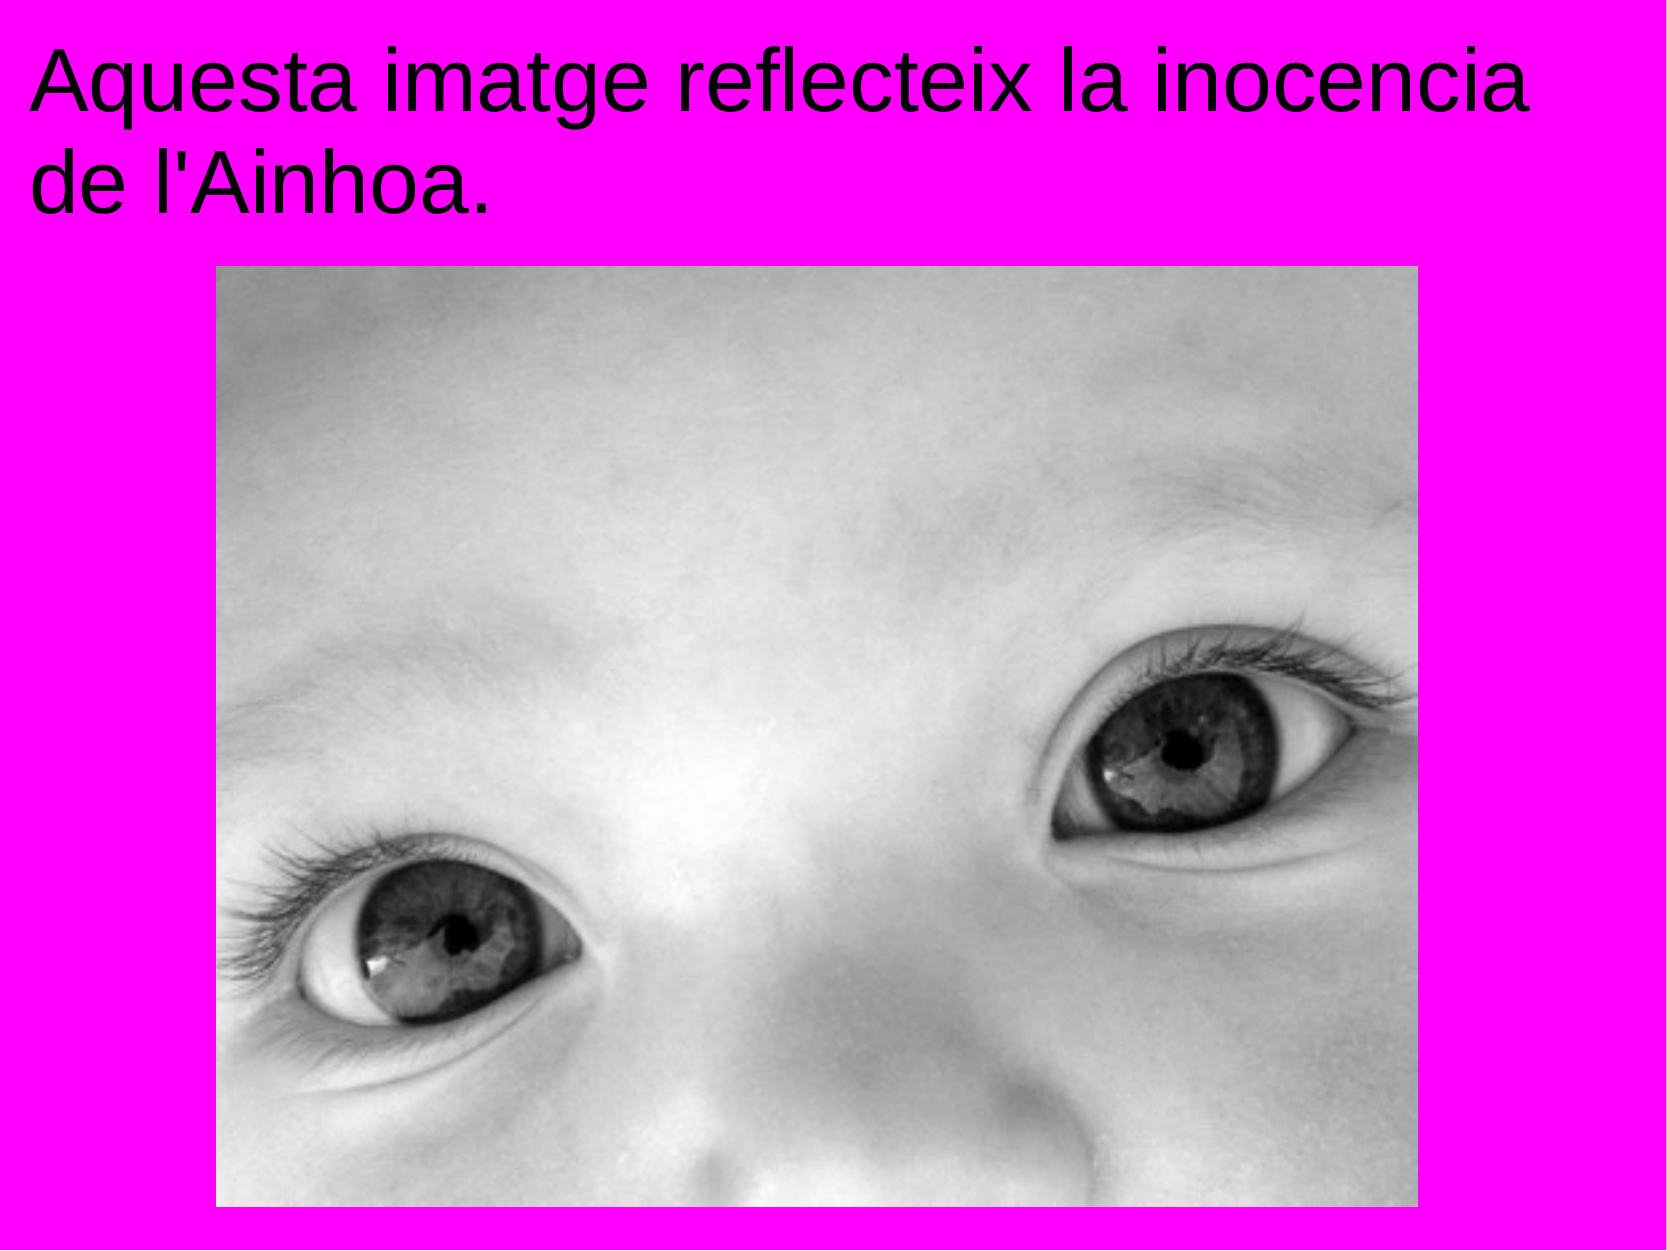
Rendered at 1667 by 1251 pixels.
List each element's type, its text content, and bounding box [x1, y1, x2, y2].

title Aquesta imatge reflecteix la inocencia de l'Ainhoa. [29, 29, 1614, 242]
picture [216, 266, 1418, 1208]
